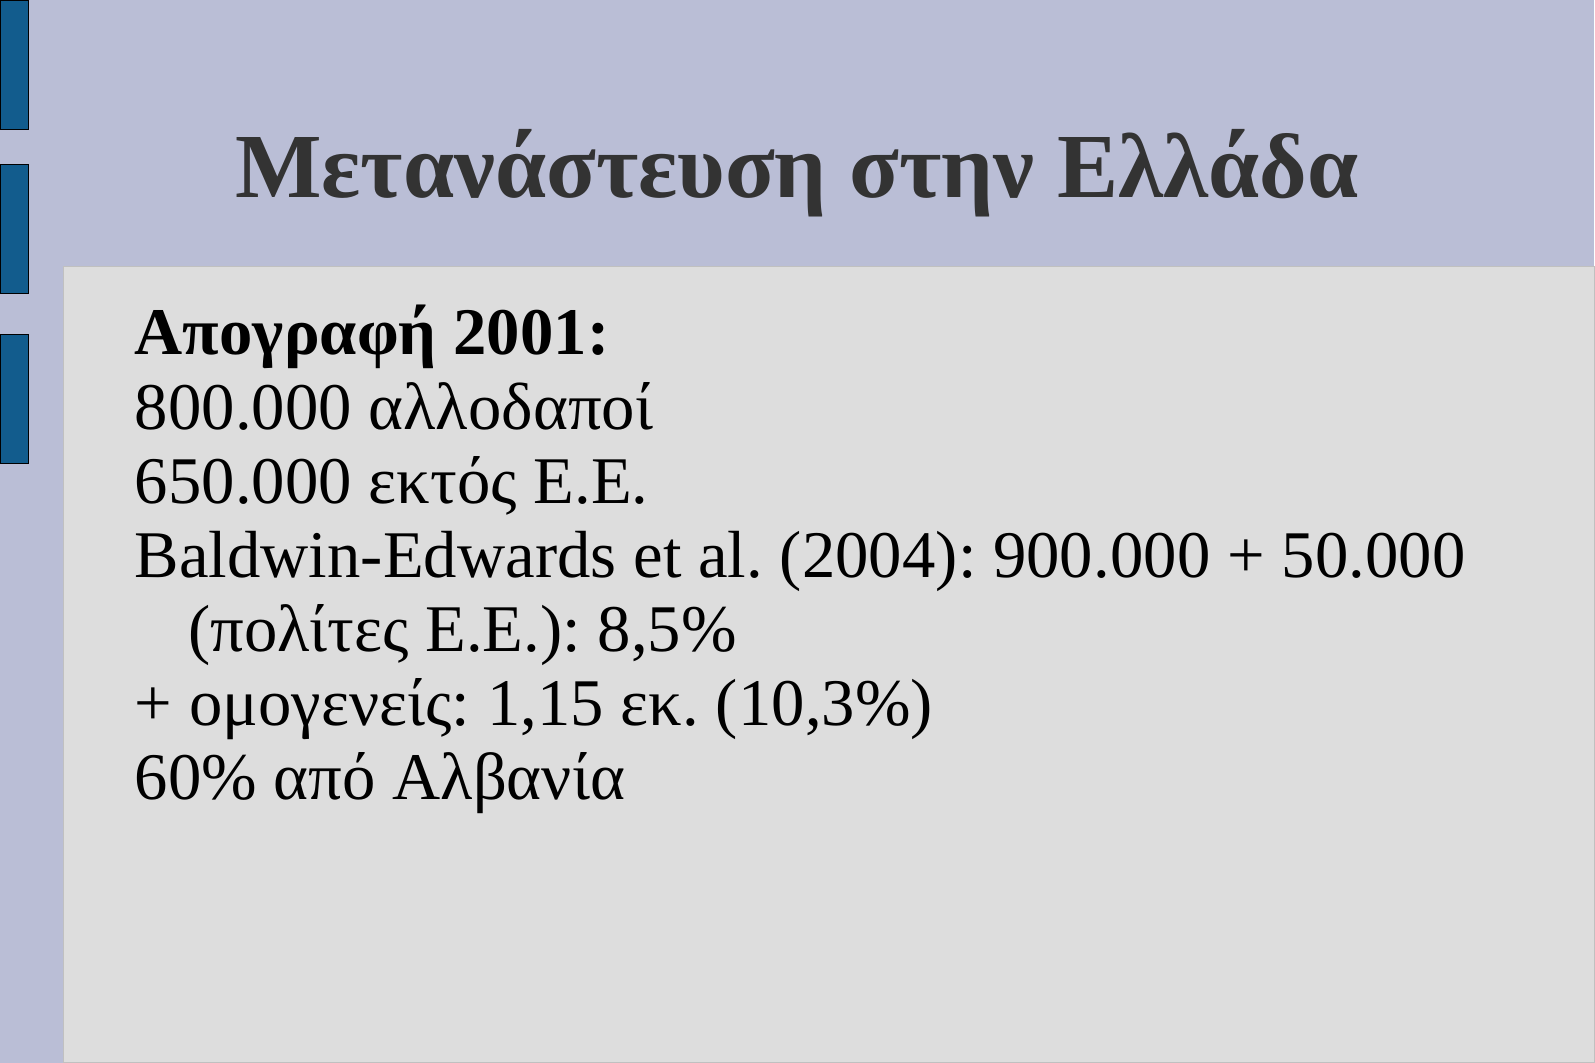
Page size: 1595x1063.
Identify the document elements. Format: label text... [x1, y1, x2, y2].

title Μετανάστευση στην Ελλάδα [117, 85, 1479, 249]
list Απογραφή 2001: 800.000 αλλοδαποί 650.000 εκτός Ε.Ε. Baldwin-Edwards et al. (2004): 900.000 + 50.000 (πολίτες Ε.Ε.): 8,5% + ομογενείς: 1,15 εκ. (10,3%) 60% από Αλβανία [117, 295, 1479, 951]
